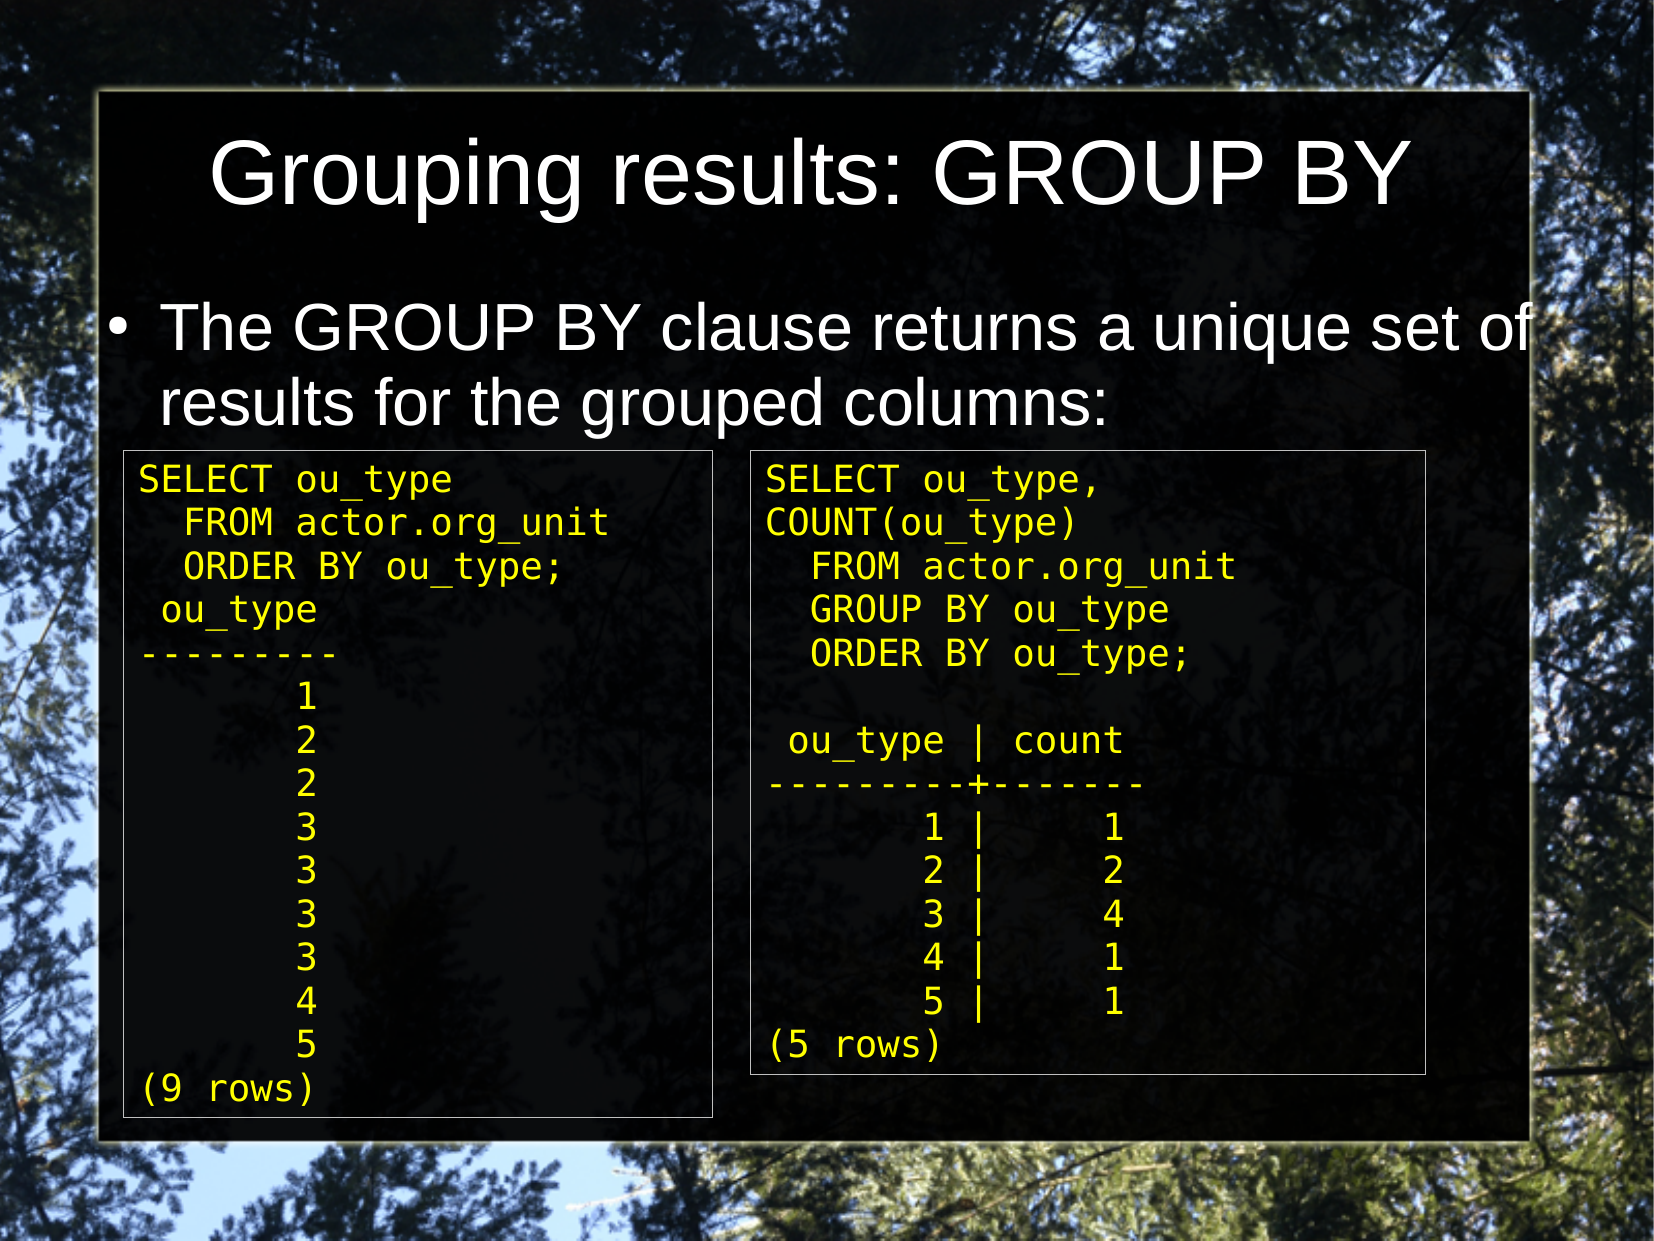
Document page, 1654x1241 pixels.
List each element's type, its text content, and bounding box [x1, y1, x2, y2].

list The GROUP BY clause returns a unique set of results for the grouped columns: [88, 290, 1536, 1094]
text_box SELECT ou_type, COUNT(ou_type) FROM actor.org_unit GROUP BY ou_type ORDER BY ou_type; ou_type | count ---------+------- 1 | 1 2 | 2 3 | 4 4 | 1 5 | 1 (5 rows) [750, 450, 1426, 1075]
text_box SELECT ou_type FROM actor.org_unit ORDER BY ou_type; ou_type --------- 1 2 2 3 3 3 3 4 5 (9 rows) [123, 450, 713, 1118]
picture [0, 0, 1654, 1241]
title Grouping results: GROUP BY [88, 95, 1536, 250]
